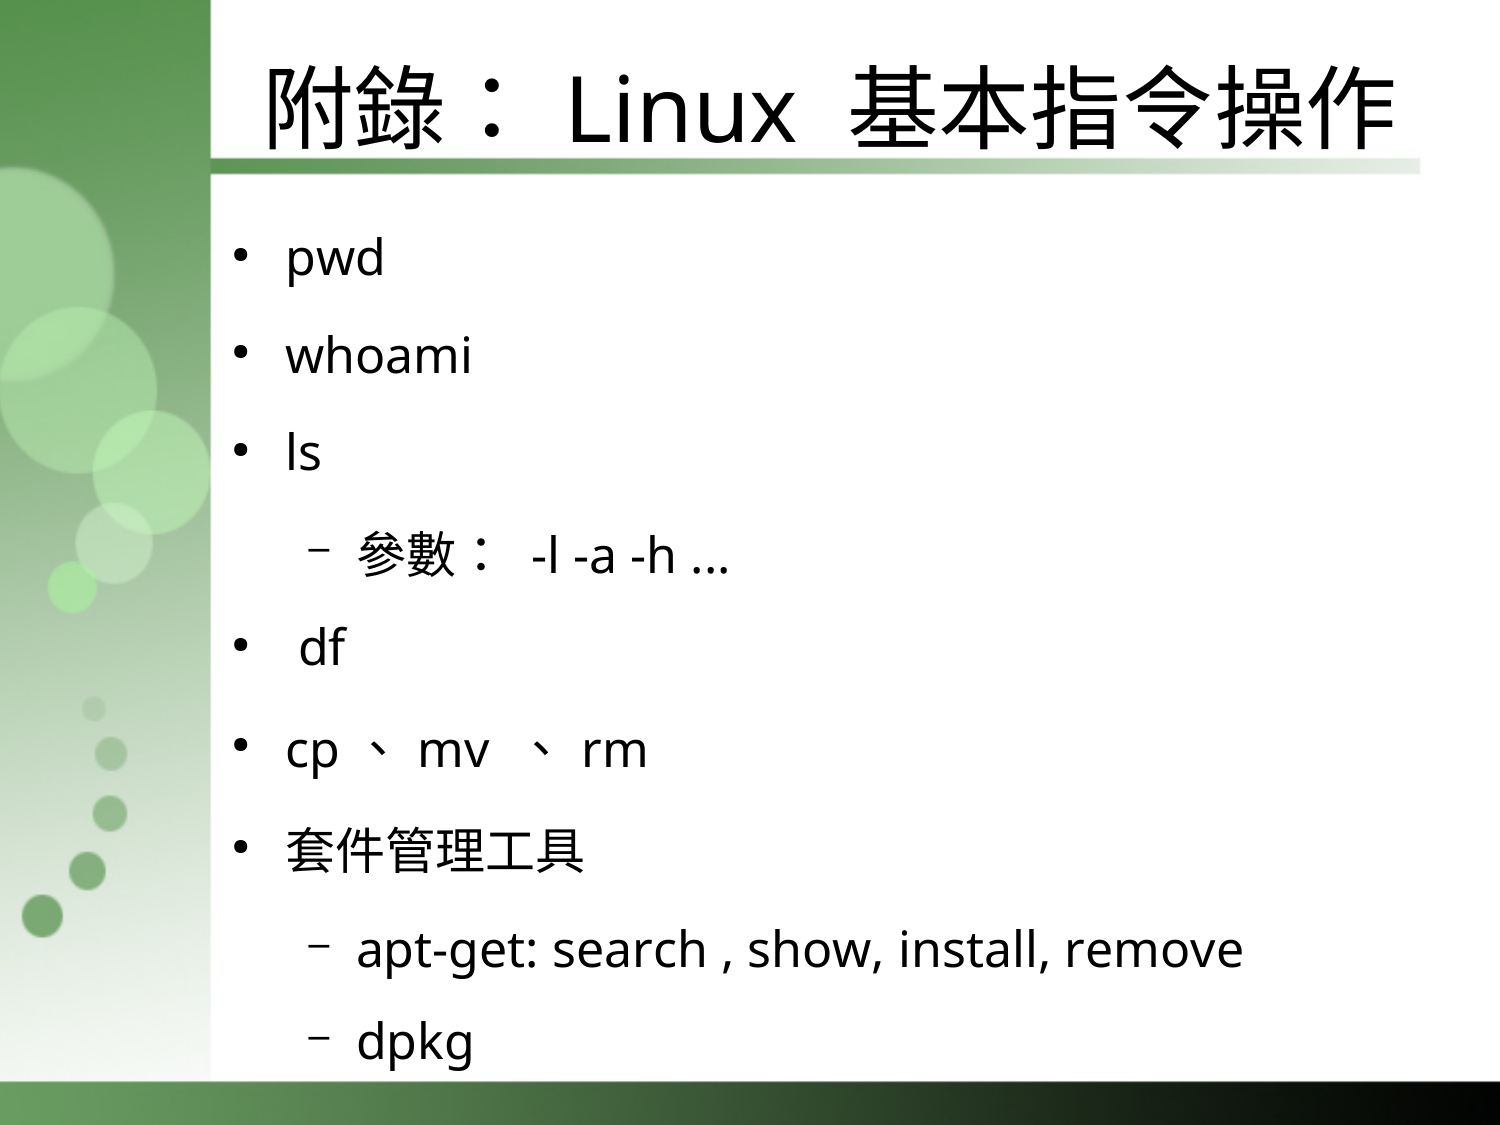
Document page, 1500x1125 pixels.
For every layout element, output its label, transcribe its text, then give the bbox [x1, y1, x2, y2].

title 附錄：Linux 基本指令操作 [214, 44, 1447, 161]
list pwd whoami ls 參數： -l -a -h ... df cp、mv 、rm 套件管理工具 apt-get: search , show, install, remove dpkg [214, 221, 1447, 946]
picture [0, 0, 1500, 1125]
